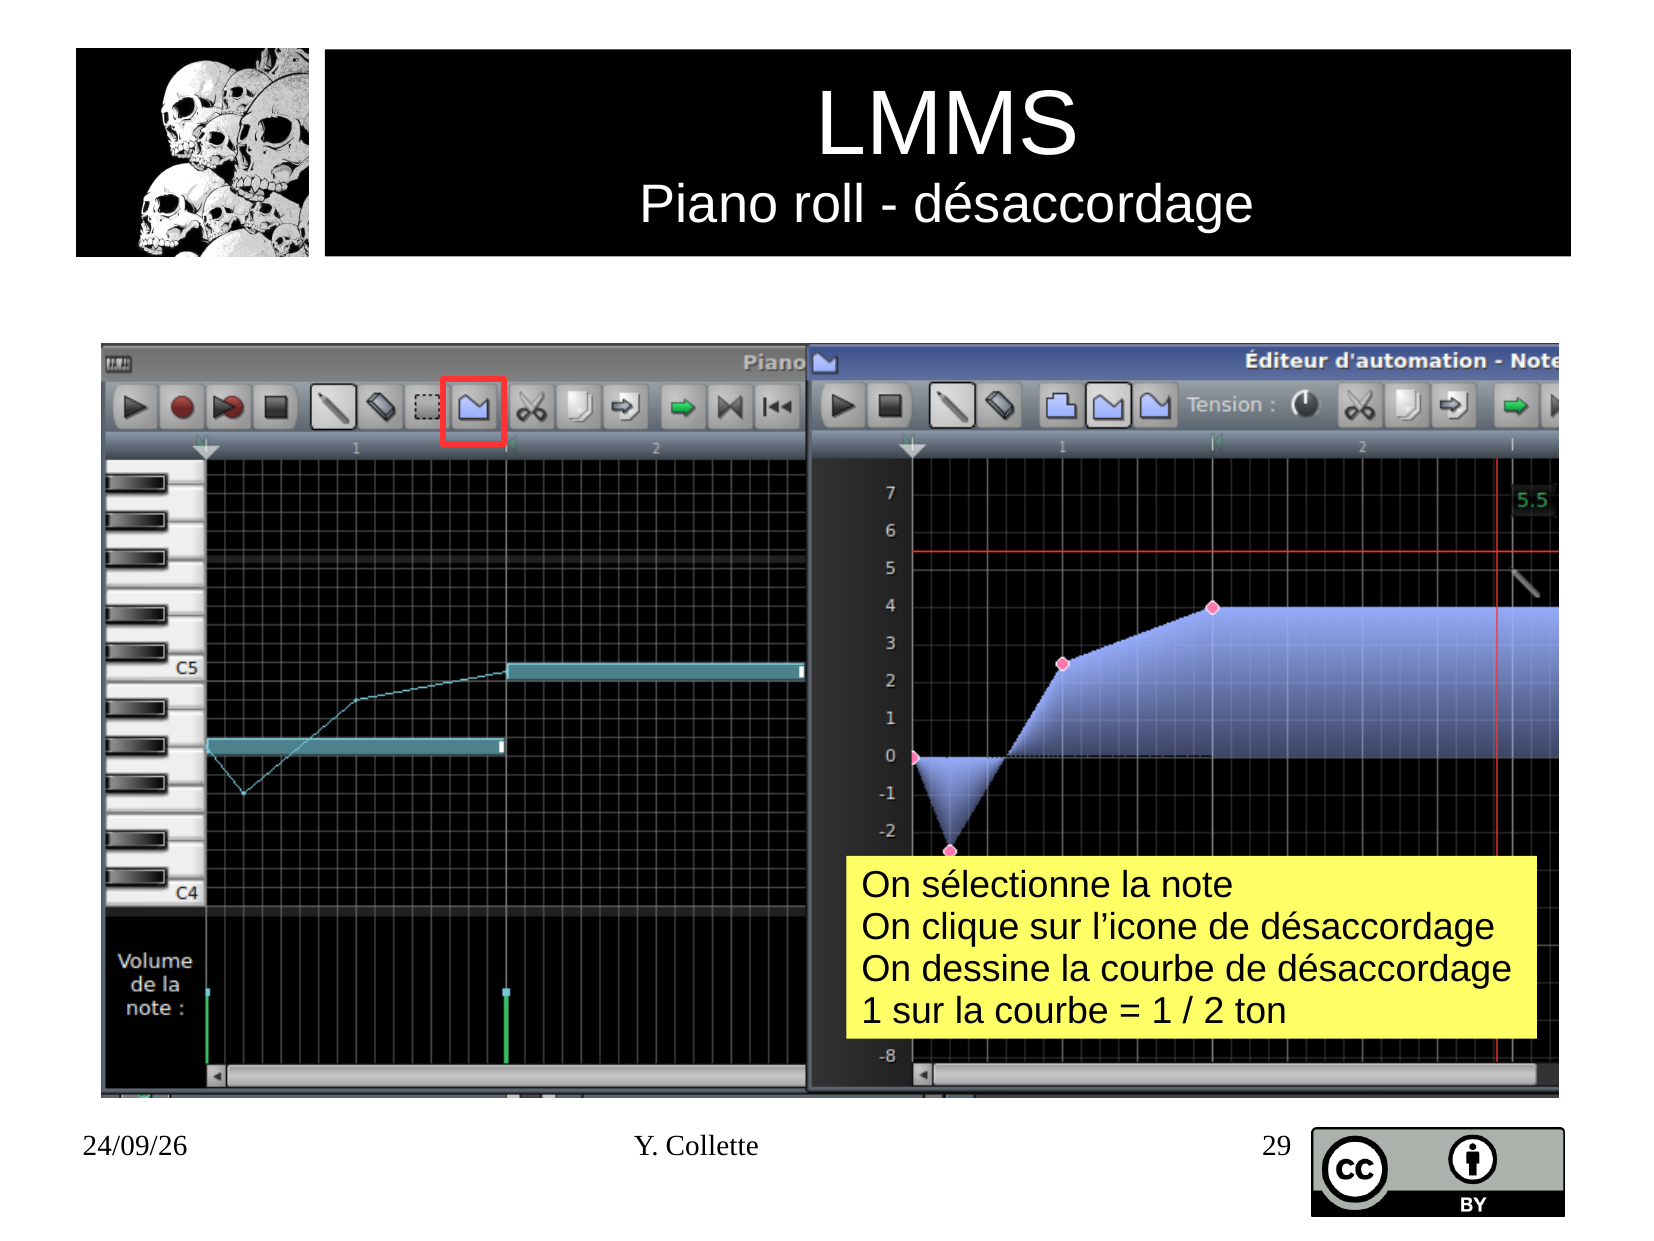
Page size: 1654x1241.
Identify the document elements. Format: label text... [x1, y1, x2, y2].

picture [101, 343, 1559, 1098]
title LMMS Piano roll - désaccordage [324, 49, 1571, 257]
picture [1311, 1127, 1565, 1217]
text_box On sélectionne la note On clique sur l’icone de désaccordage On dessine la courbe de désaccordage 1 sur la courbe = 1 / 2 ton [846, 855, 1537, 1039]
picture [76, 48, 309, 257]
